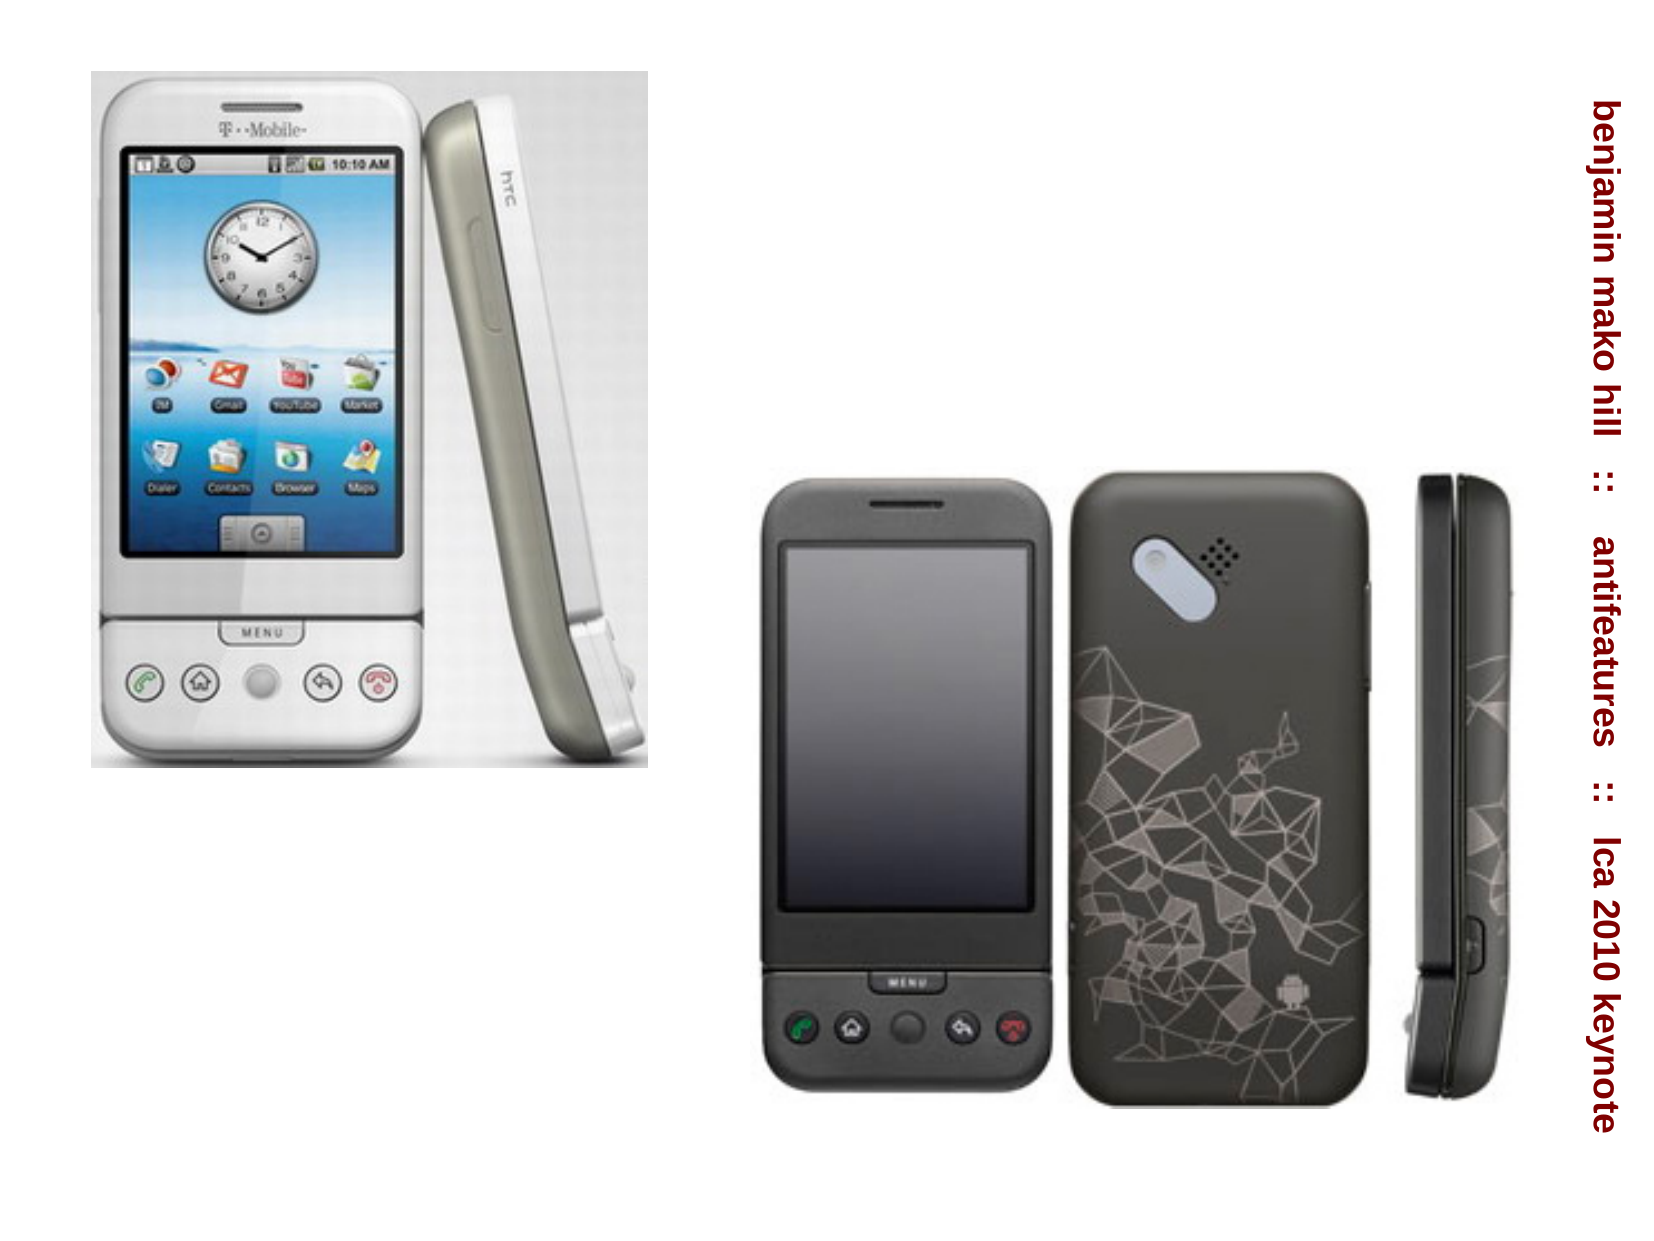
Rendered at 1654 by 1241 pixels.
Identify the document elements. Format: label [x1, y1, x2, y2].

picture [750, 466, 1524, 1109]
picture [91, 71, 648, 768]
